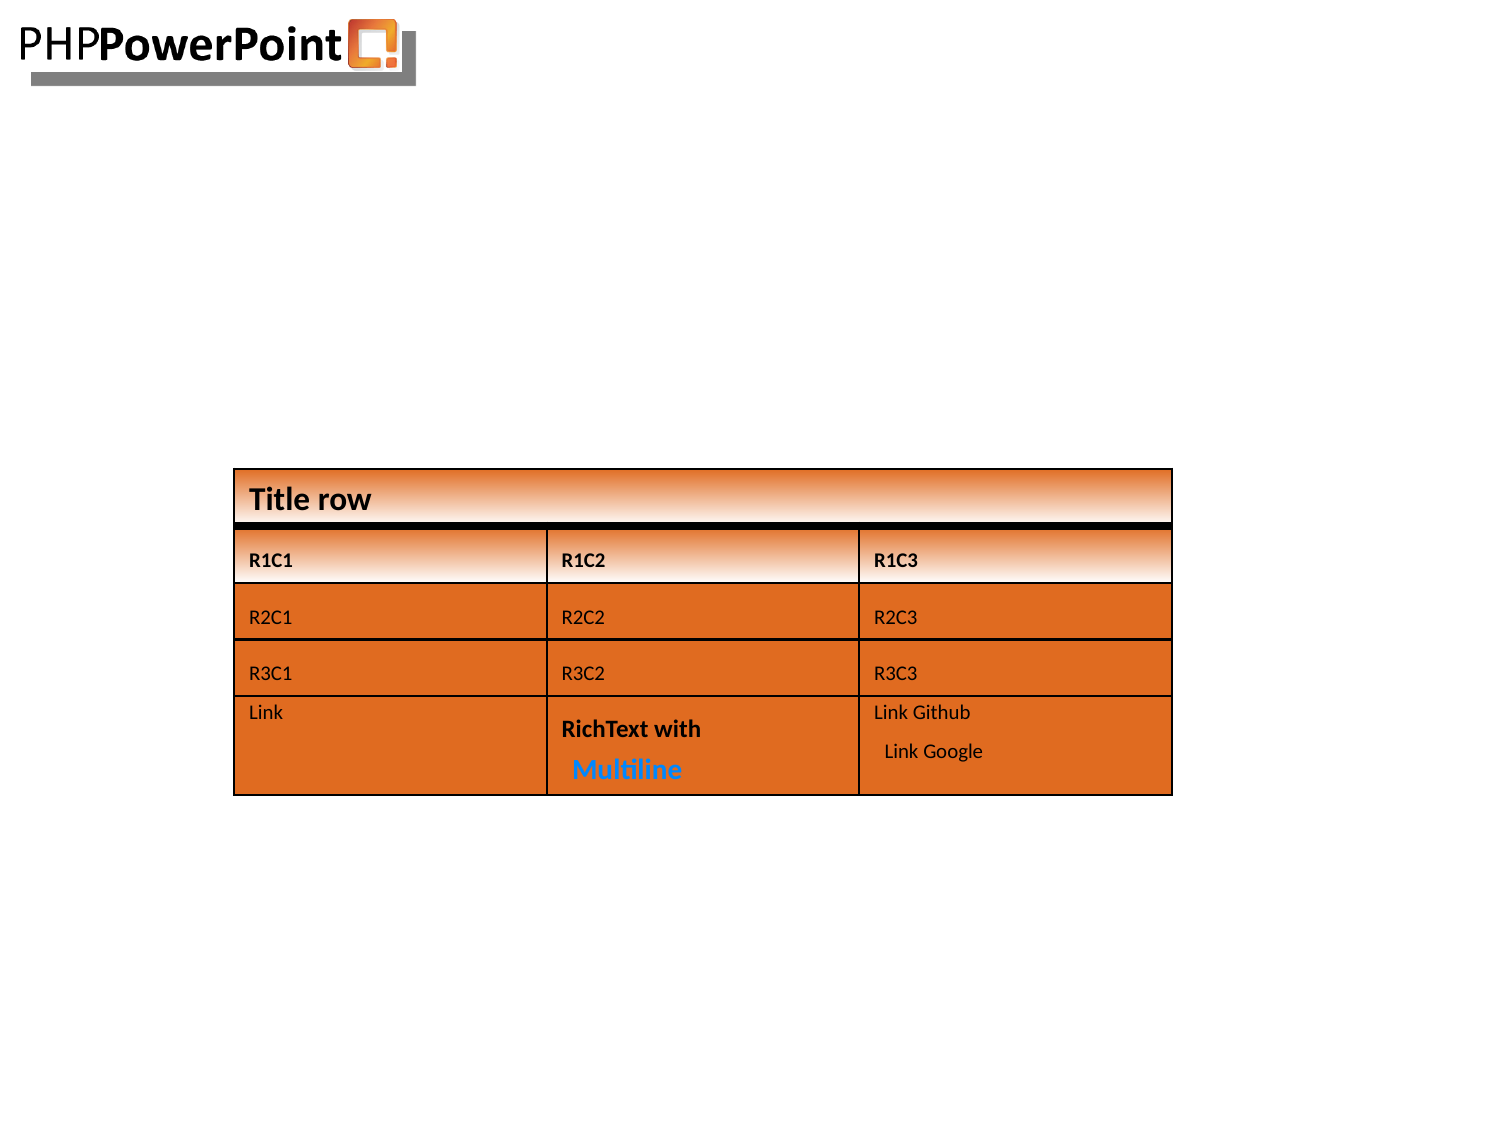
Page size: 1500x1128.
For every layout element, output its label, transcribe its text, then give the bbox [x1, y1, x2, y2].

table_header Title row [235, 470, 1171, 522]
table_cell R1C1 [235, 530, 546, 582]
table_cell R1C2 [548, 530, 858, 582]
table_cell R2C3 [860, 584, 1171, 638]
table_cell R1C3 [860, 530, 1171, 582]
table_cell R3C3 [860, 641, 1171, 695]
table_cell RichText with Multiline [548, 697, 858, 794]
table_cell Link Github Link Google [860, 697, 1171, 794]
picture [15, 15, 402, 72]
table_cell R2C2 [548, 584, 858, 638]
table_cell R3C2 [548, 641, 858, 695]
table_cell R3C1 [235, 641, 546, 695]
table_cell Link [235, 697, 546, 794]
table_cell R2C1 [235, 584, 546, 638]
